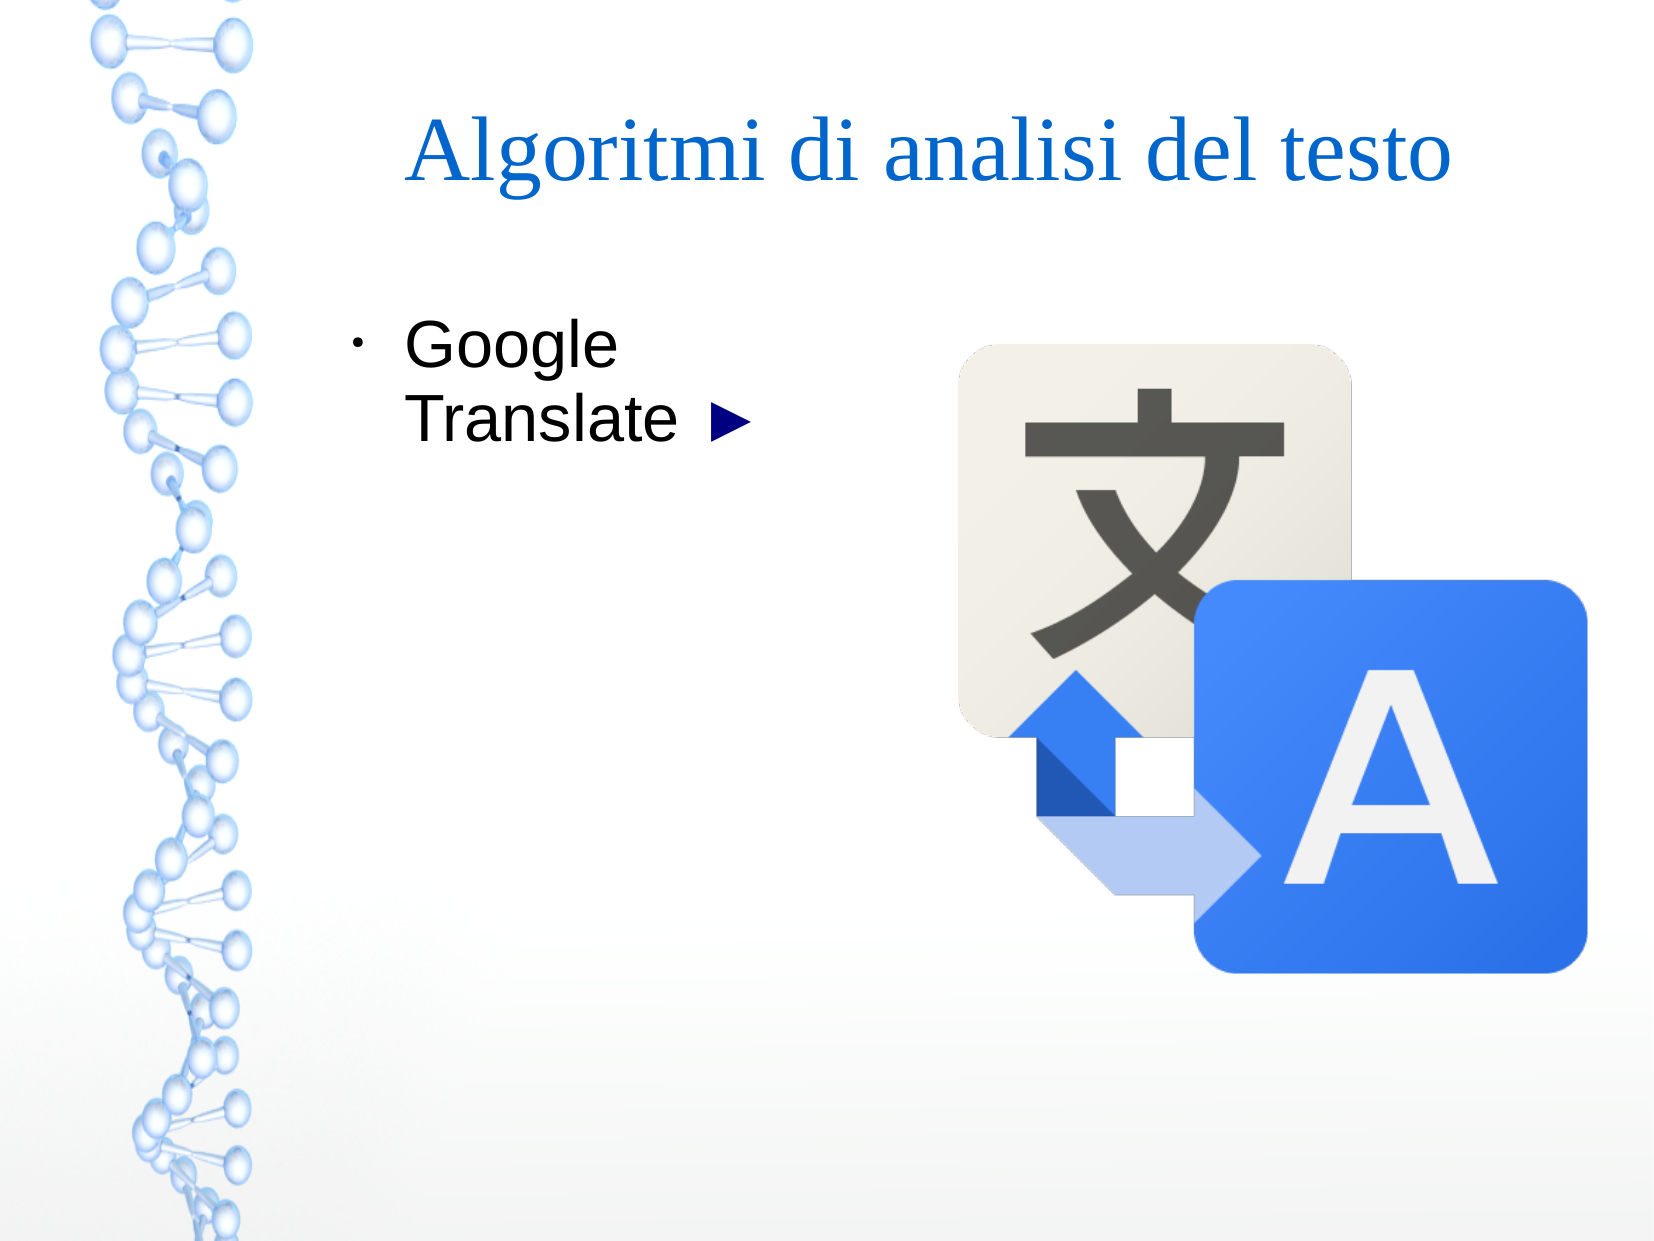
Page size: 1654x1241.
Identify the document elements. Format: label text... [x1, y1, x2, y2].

text_box Google Translate ► [318, 299, 893, 1004]
title Algoritmi di analisi del testo [265, 47, 1595, 253]
picture [0, 0, 1654, 1241]
